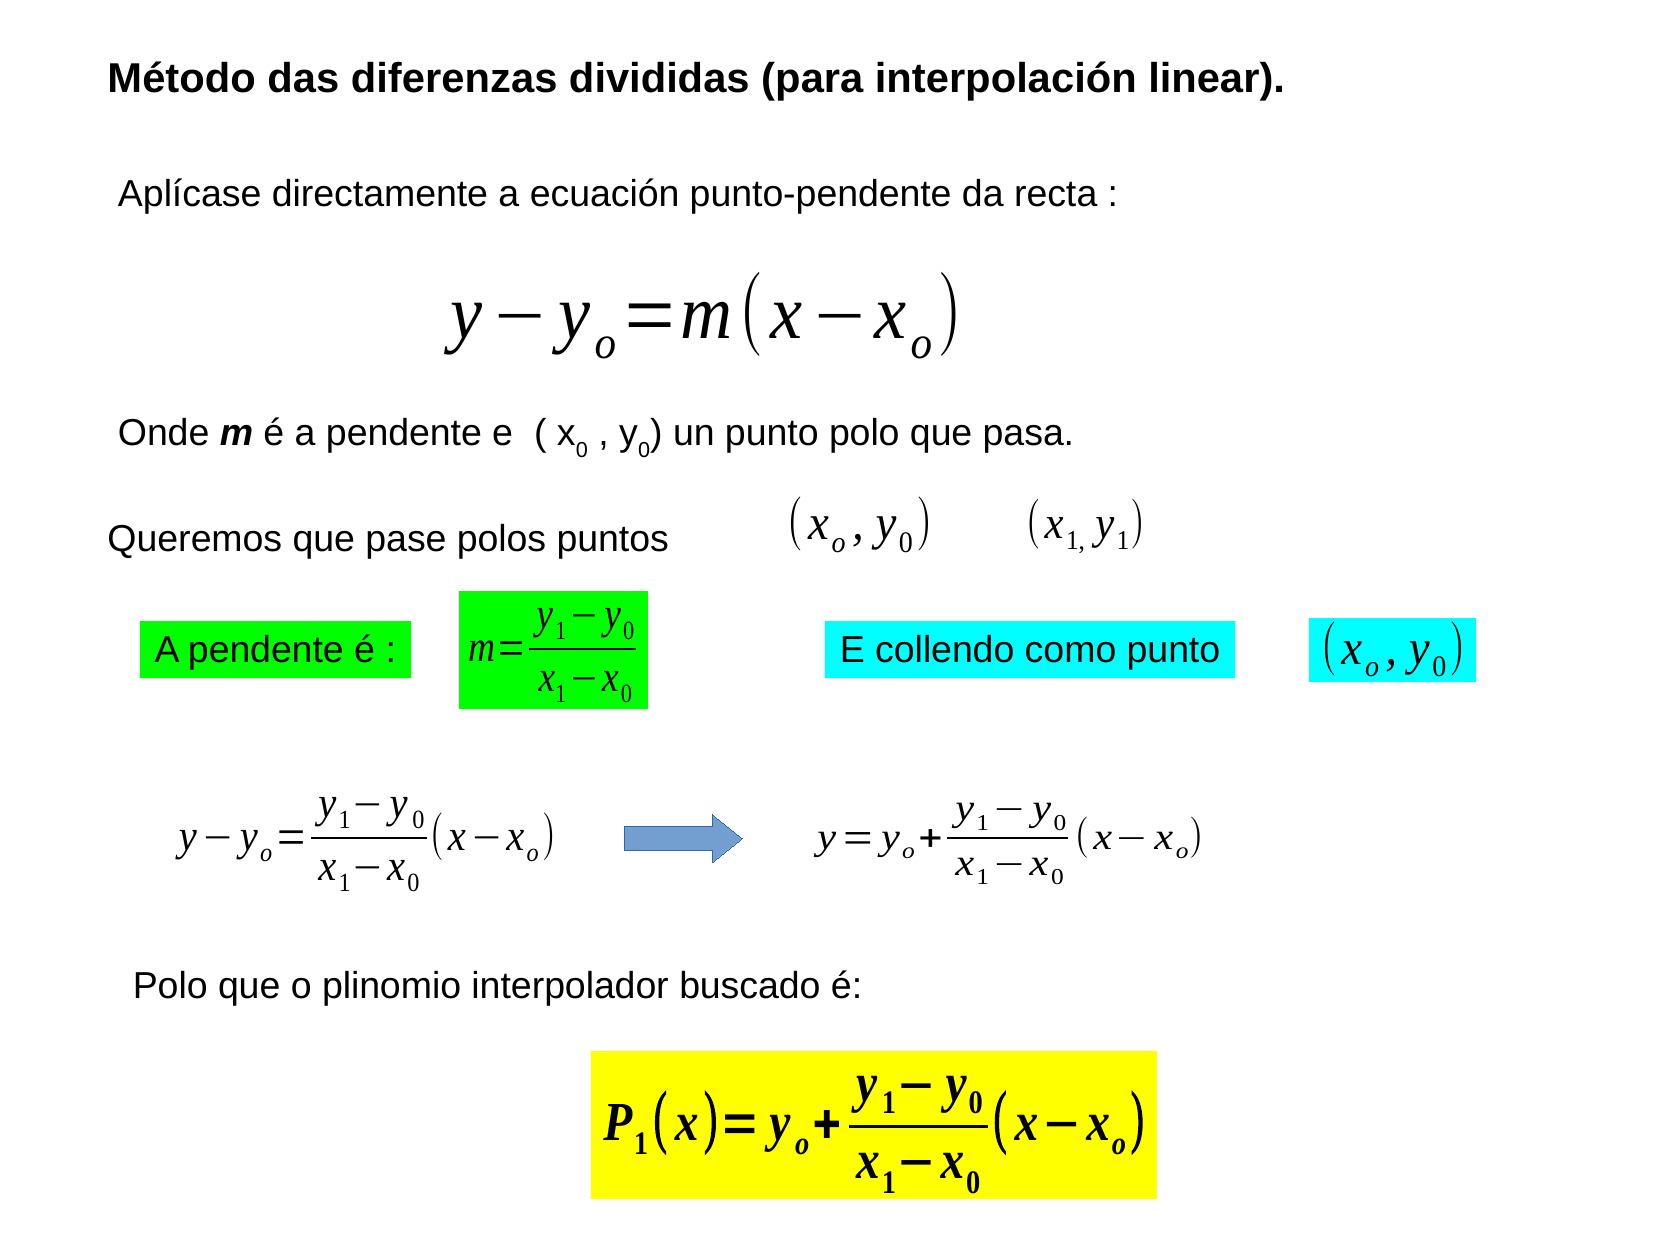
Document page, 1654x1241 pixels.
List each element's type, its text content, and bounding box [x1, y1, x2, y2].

text_box E collendo como punto [824, 621, 1236, 679]
text_box A pendente é : [139, 621, 411, 679]
chart [590, 1051, 1158, 1200]
text_box Aplícase directamente a ecuación punto-pendente da recta : [92, 165, 1134, 223]
text_box Onde m é a pendente e ( x0 , y0) un punto polo que pasa. [92, 403, 1113, 470]
chart [1015, 495, 1156, 555]
chart [458, 590, 648, 709]
text_box Método das diferenzas divididas (para interpolación linear). [92, 47, 1301, 110]
text_box [624, 814, 743, 863]
text_box Queremos que pase polos puntos [92, 510, 695, 567]
text_box Polo que o plinomio interpolador buscado é: [118, 956, 888, 1014]
chart [163, 779, 566, 898]
chart [775, 493, 944, 558]
chart [801, 787, 1215, 890]
chart [423, 266, 979, 367]
chart [1309, 617, 1477, 682]
